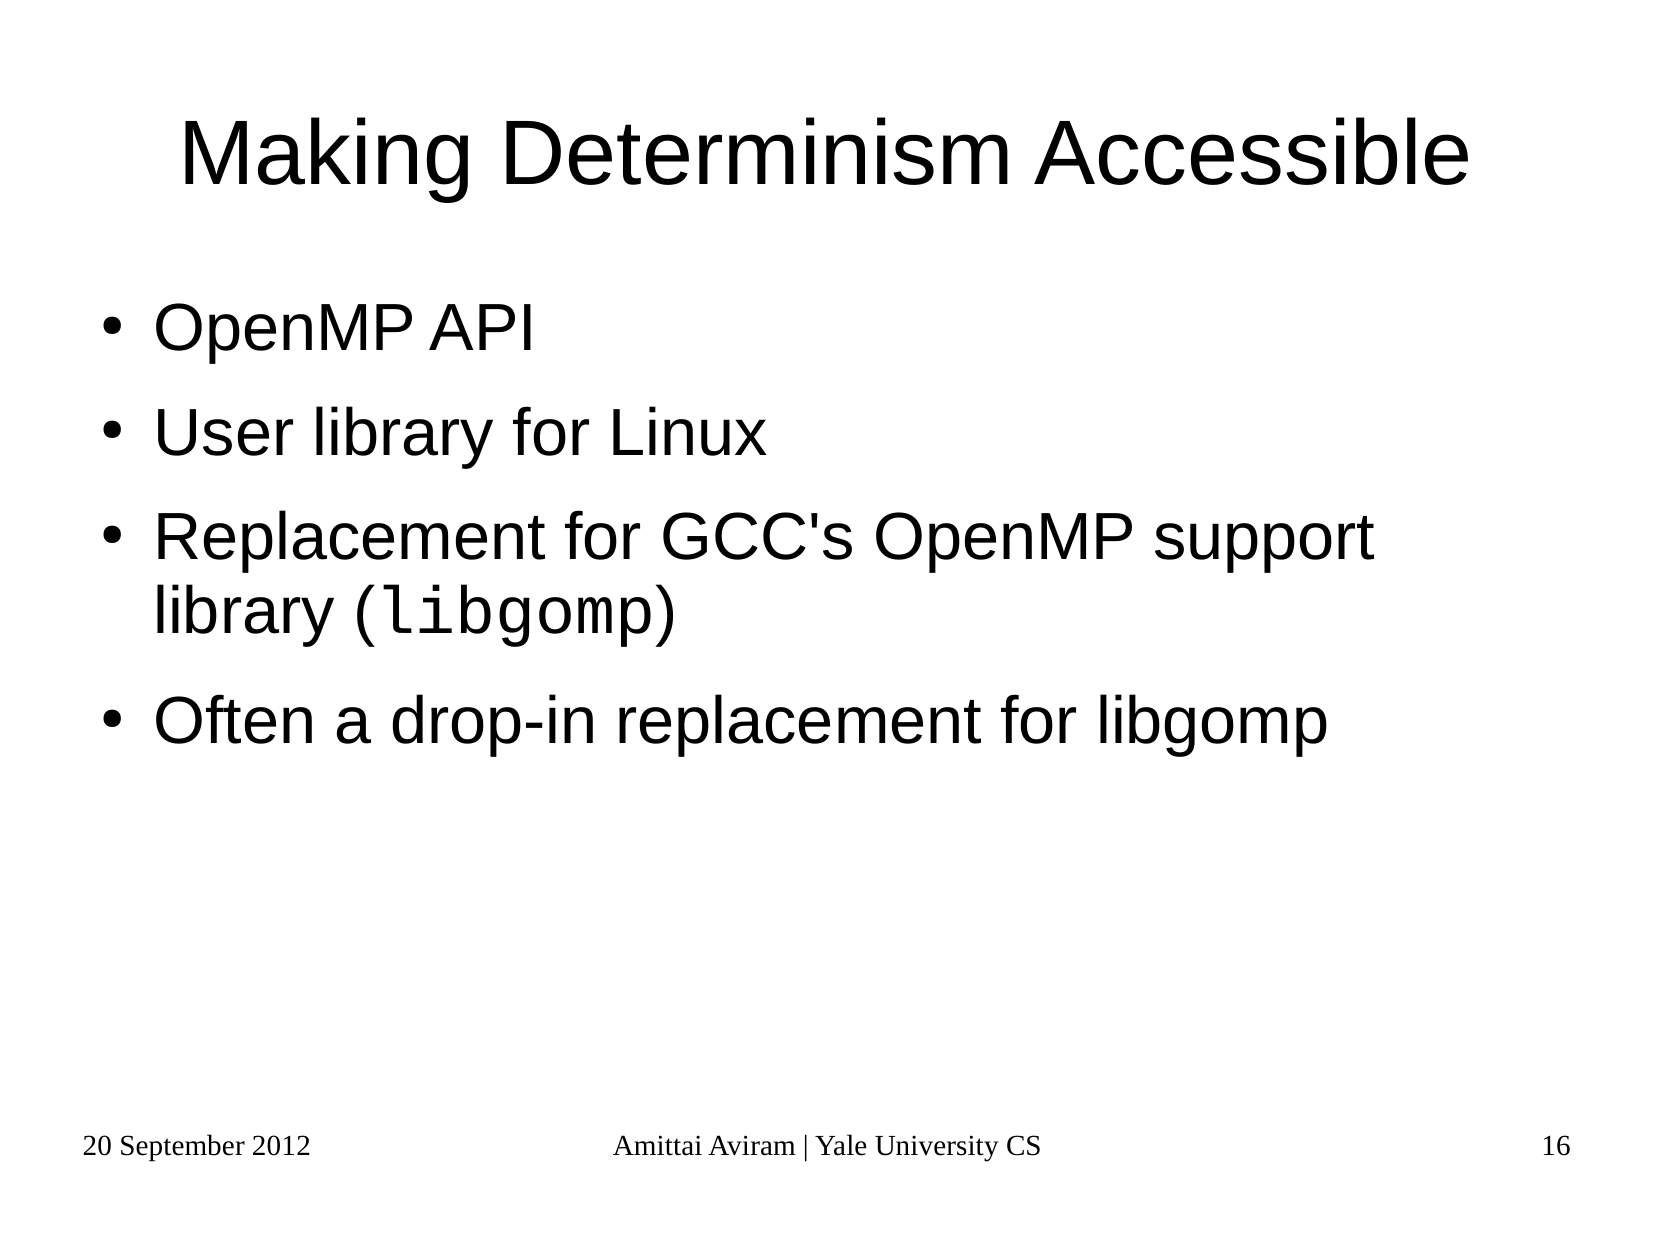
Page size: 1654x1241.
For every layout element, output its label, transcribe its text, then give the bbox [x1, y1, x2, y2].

list OpenMP API User library for Linux Replacement for GCC's OpenMP support library (libgomp) Often a drop-in replacement for libgomp [82, 290, 1571, 1109]
title Making Determinism Accessible [82, 49, 1571, 257]
